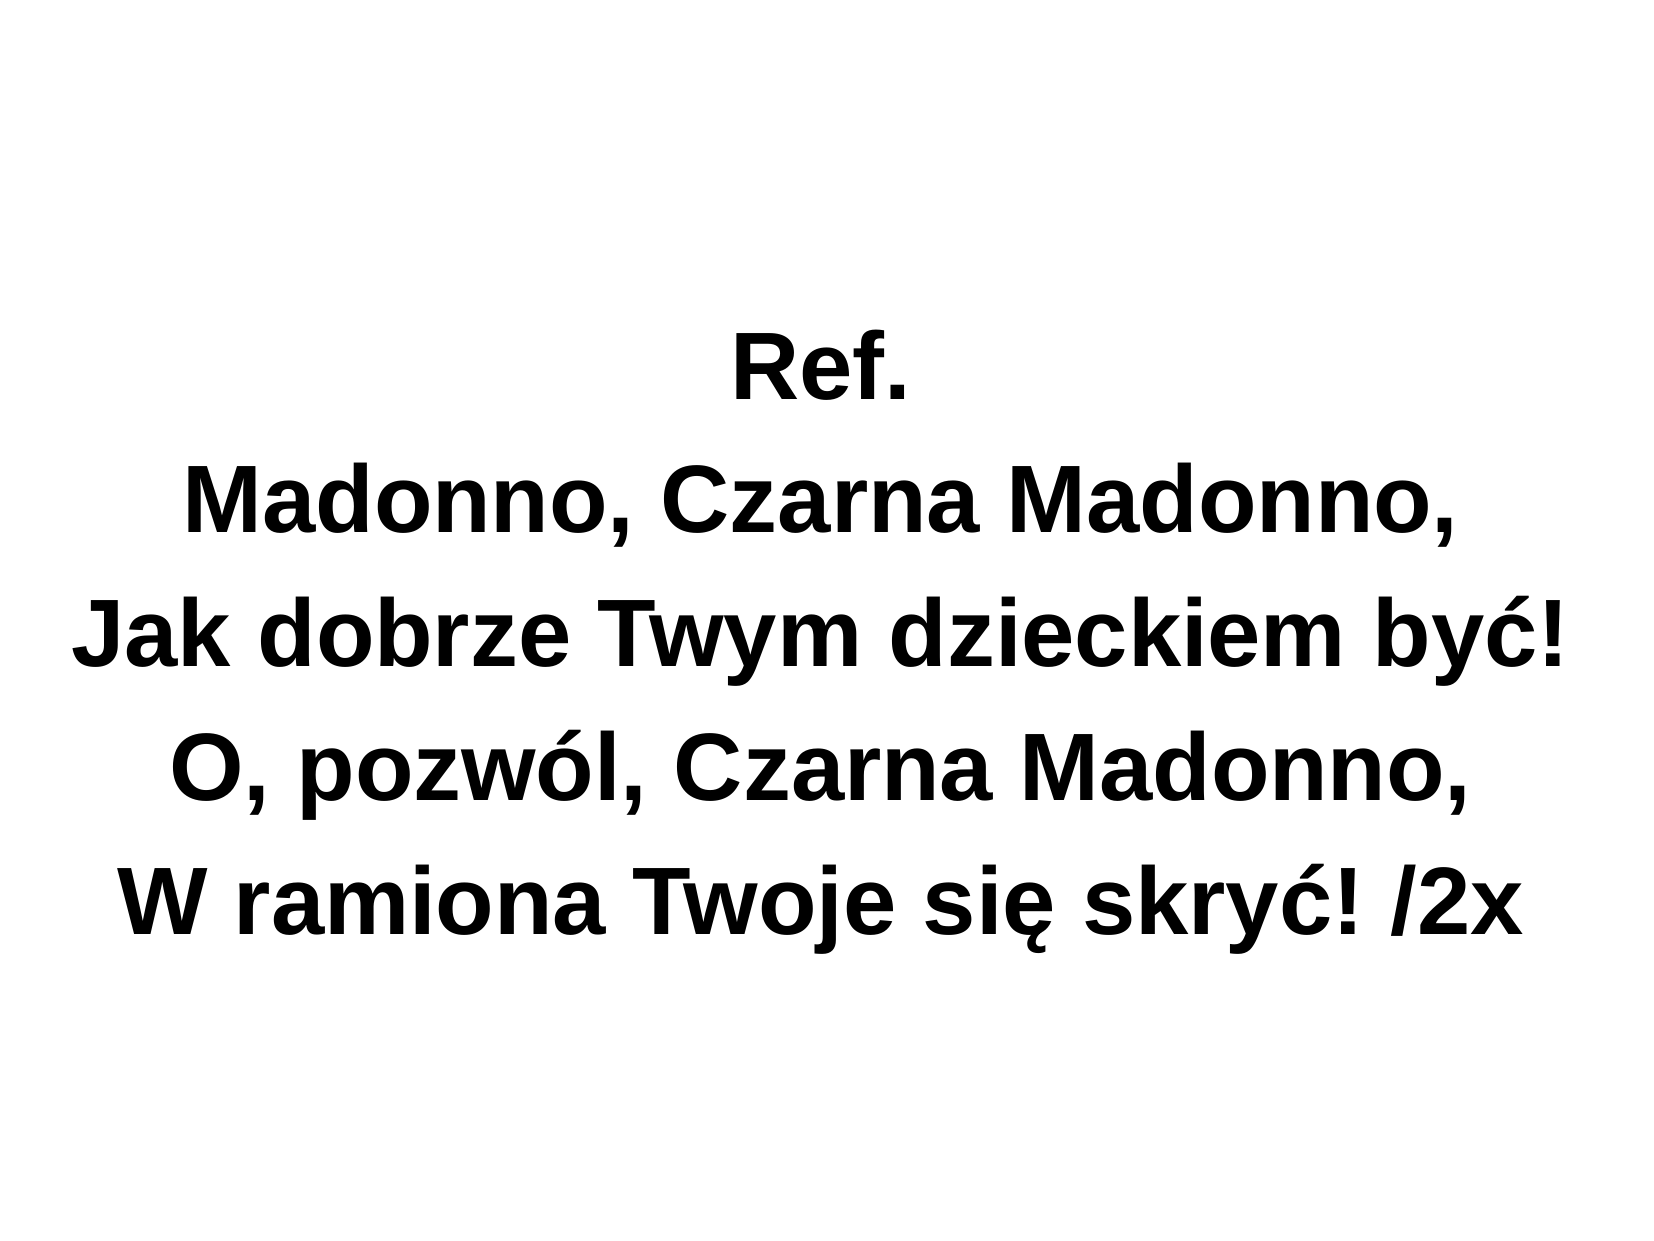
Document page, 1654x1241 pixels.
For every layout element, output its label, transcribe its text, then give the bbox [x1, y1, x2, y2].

subtitle Ref. Madonno, Czarna Madonno, Jak dobrze Twym dzieckiem być! O, pozwól, Czarna Madonno, W ramiona Twoje się skryć! /2x [0, 0, 1642, 1241]
